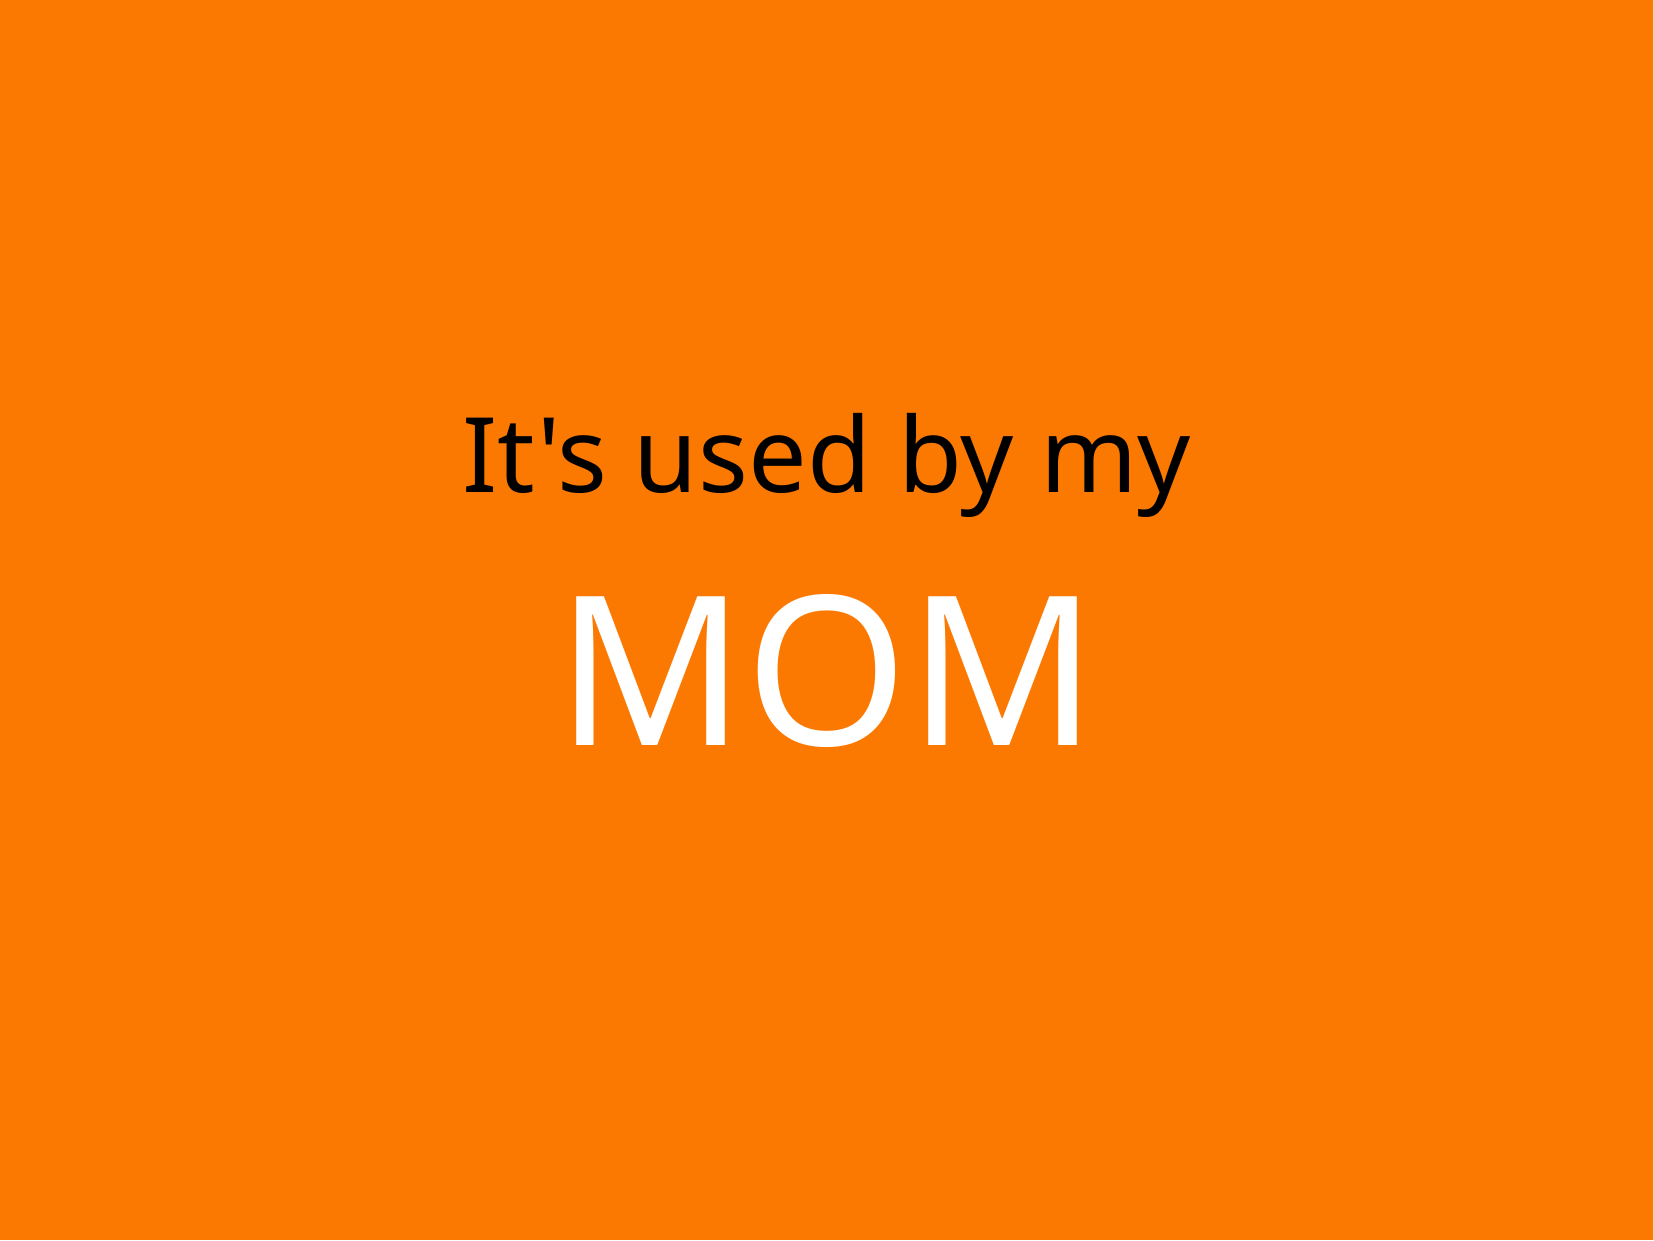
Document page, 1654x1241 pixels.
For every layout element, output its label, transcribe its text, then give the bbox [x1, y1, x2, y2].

text_box It's used by my MOM [0, 374, 1654, 814]
